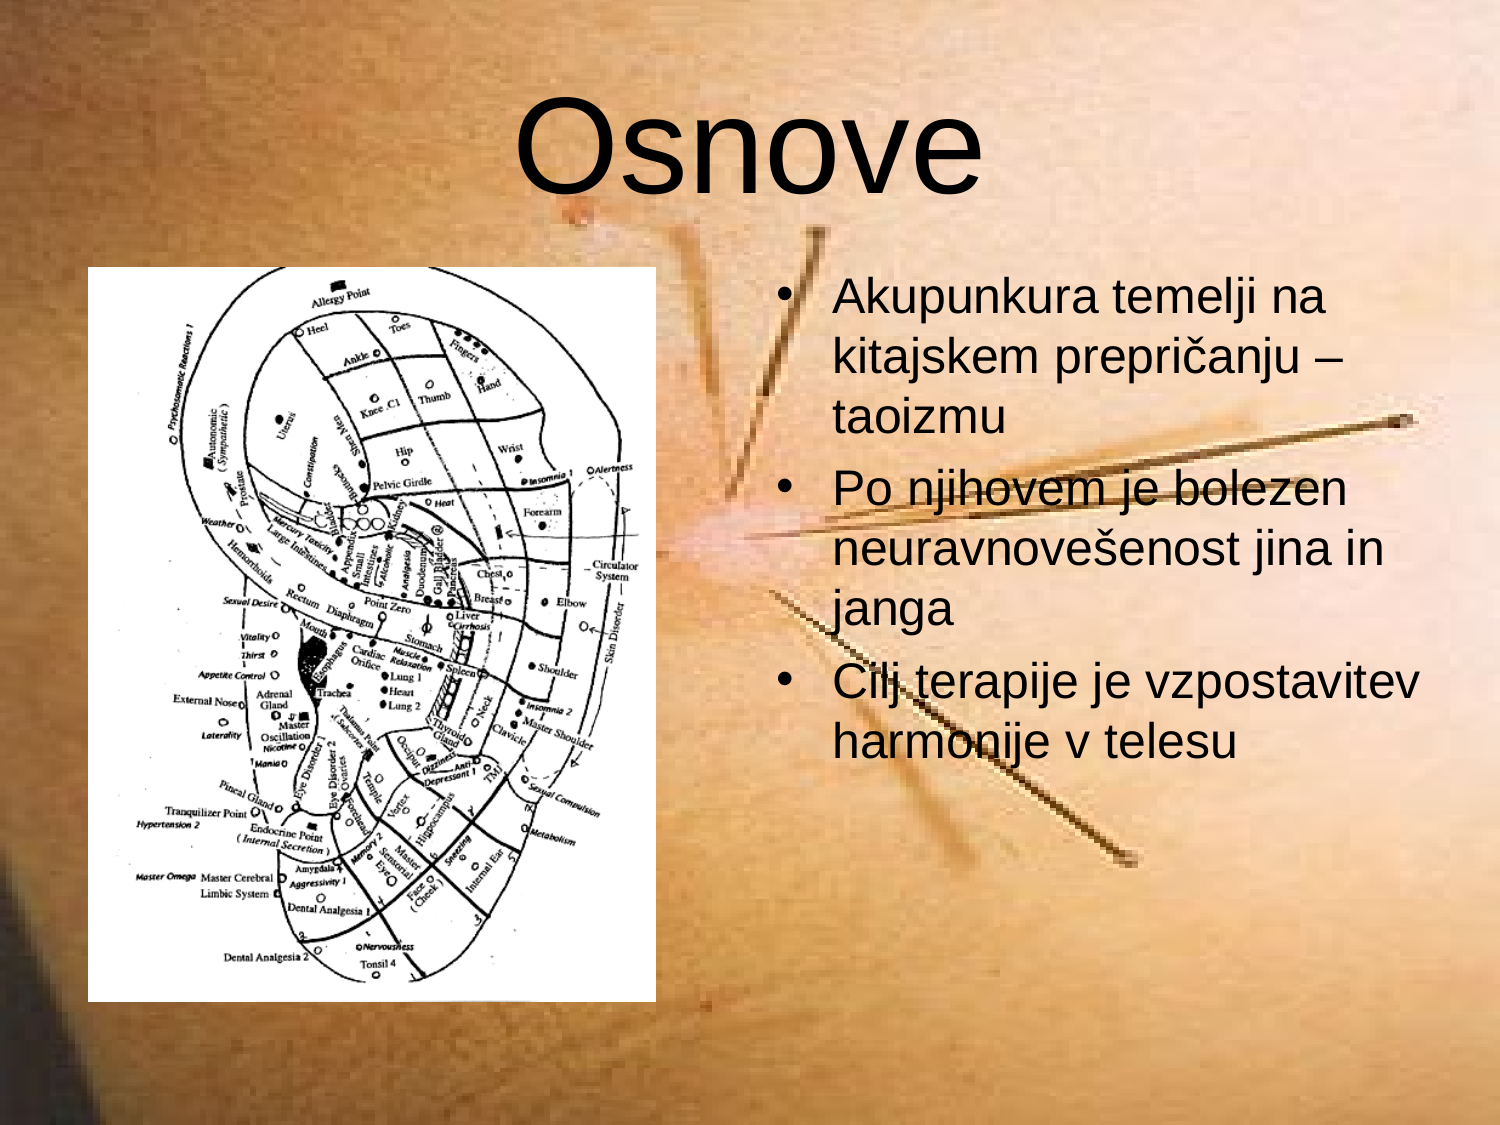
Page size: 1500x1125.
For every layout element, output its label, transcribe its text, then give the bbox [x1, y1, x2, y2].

list Akupunkura temelji na kitajskem prepričanju – taoizmu Po njihovem je bolezen neuravnovešenost jina in janga Cilj terapije je vzpostavitev harmonije v telesu [761, 255, 1447, 1024]
picture [0, 0, 1500, 1125]
title Osnove [75, 45, 1425, 233]
